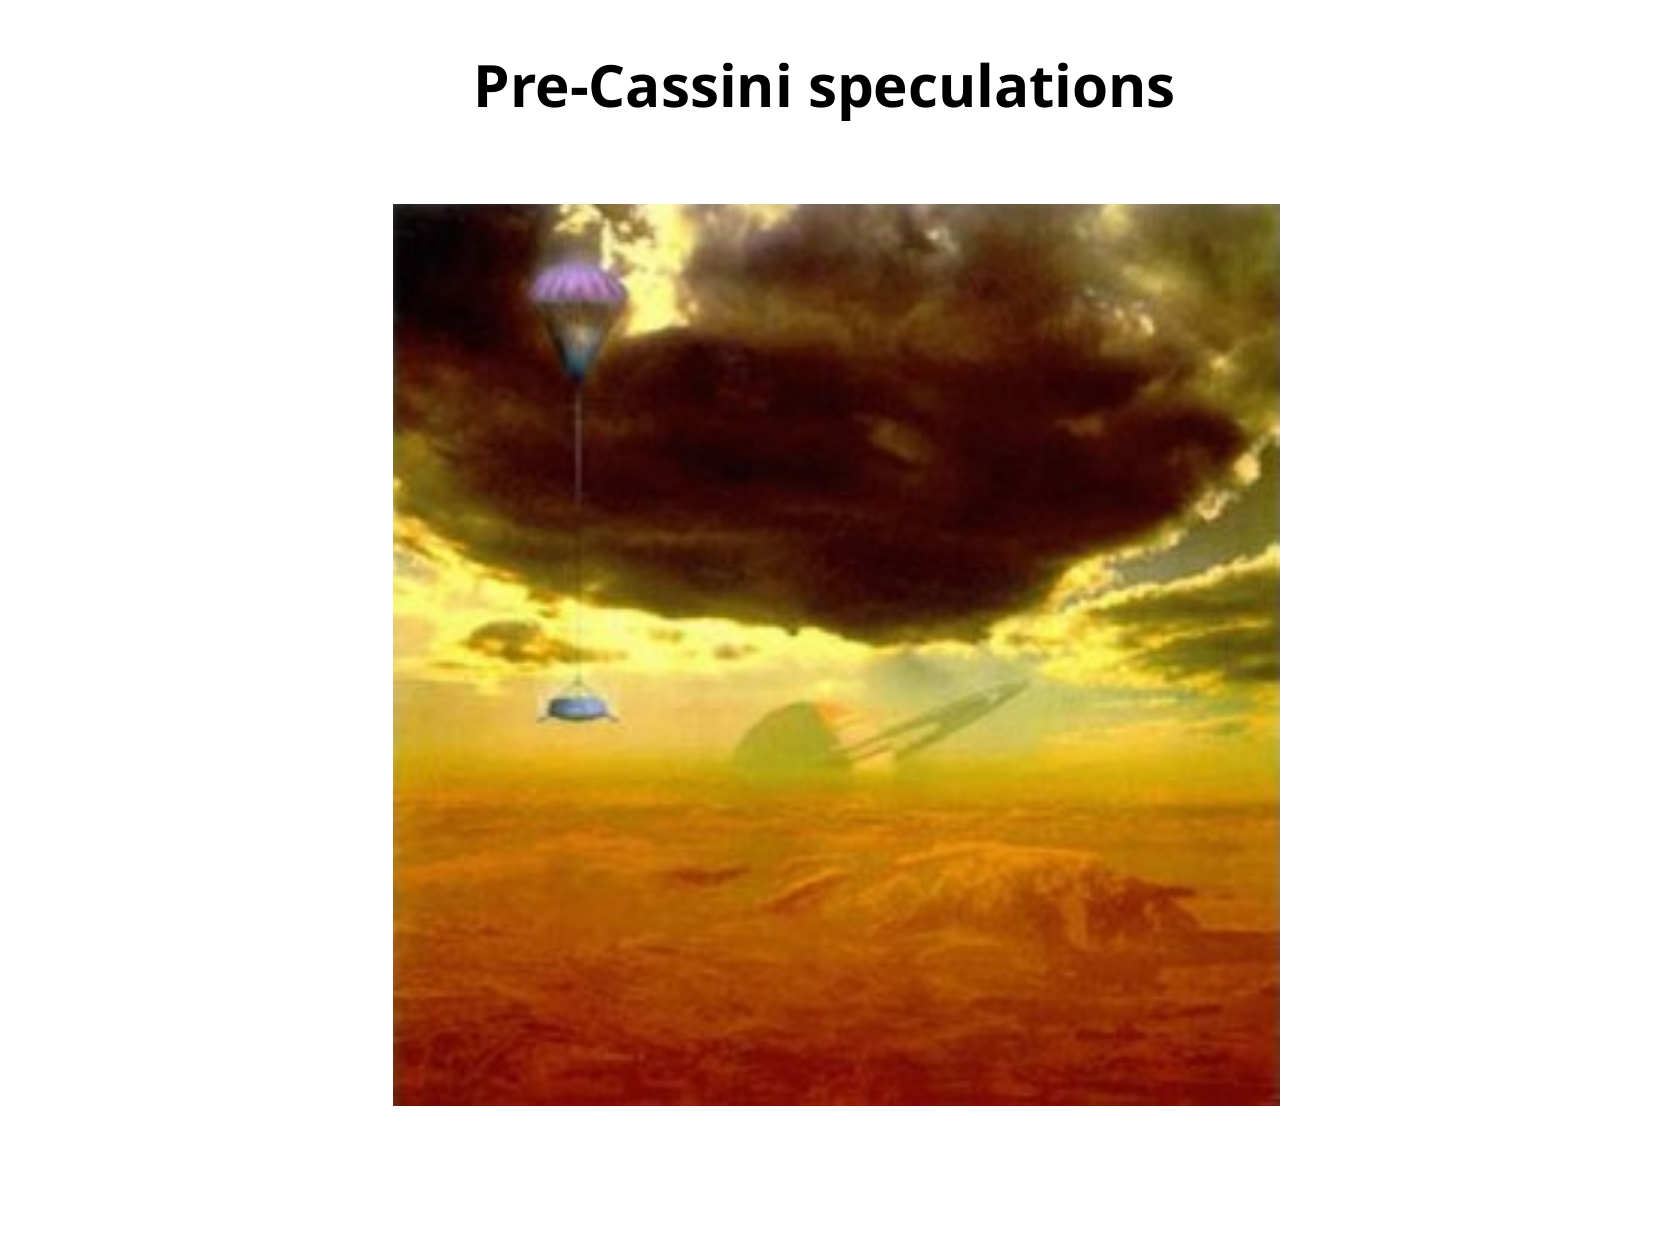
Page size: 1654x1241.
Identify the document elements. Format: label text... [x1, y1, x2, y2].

picture [393, 204, 1280, 1106]
text_box Pre-Cassini speculations [262, 37, 1388, 134]
